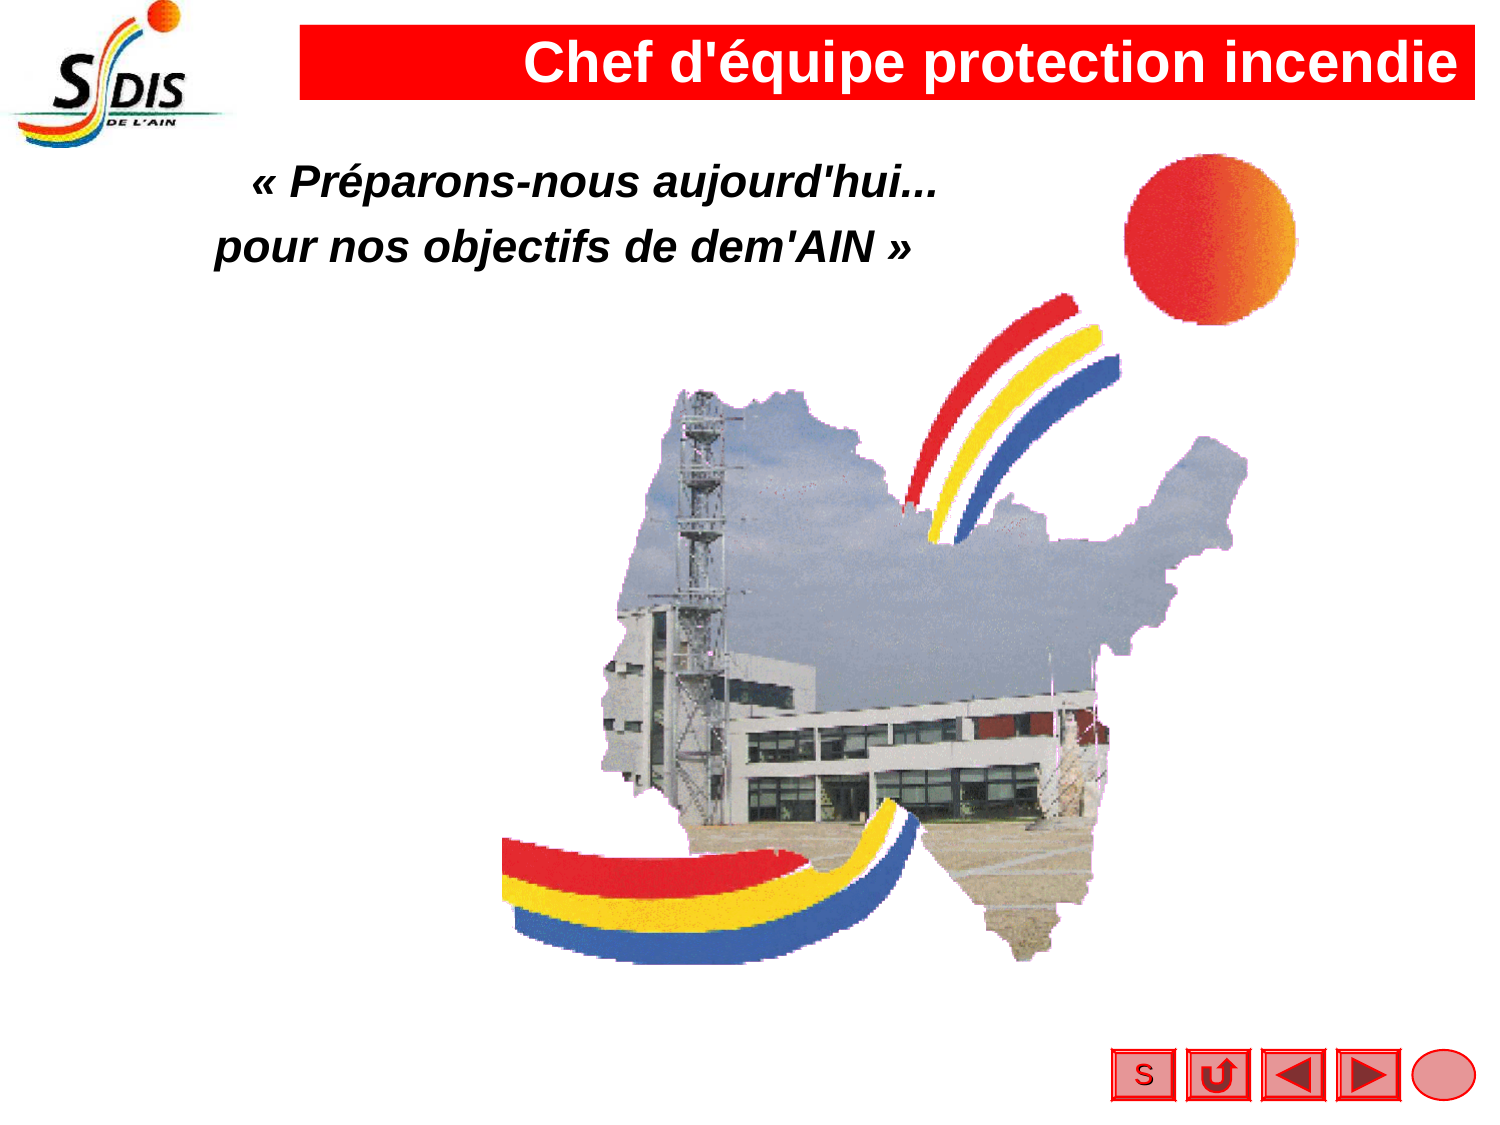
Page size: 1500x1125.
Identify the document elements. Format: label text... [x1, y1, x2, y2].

text_box [1412, 1049, 1476, 1101]
picture [0, 0, 237, 148]
text_box Chef d'équipe protection incendie [1380, 24, 1475, 100]
text_box Chef d'équipe protection incendie [299, 24, 502, 100]
picture [502, 0, 1395, 1125]
text_box « Préparons-nous aujourd'hui... pour nos objectifs de dem'AIN » [139, 148, 502, 348]
